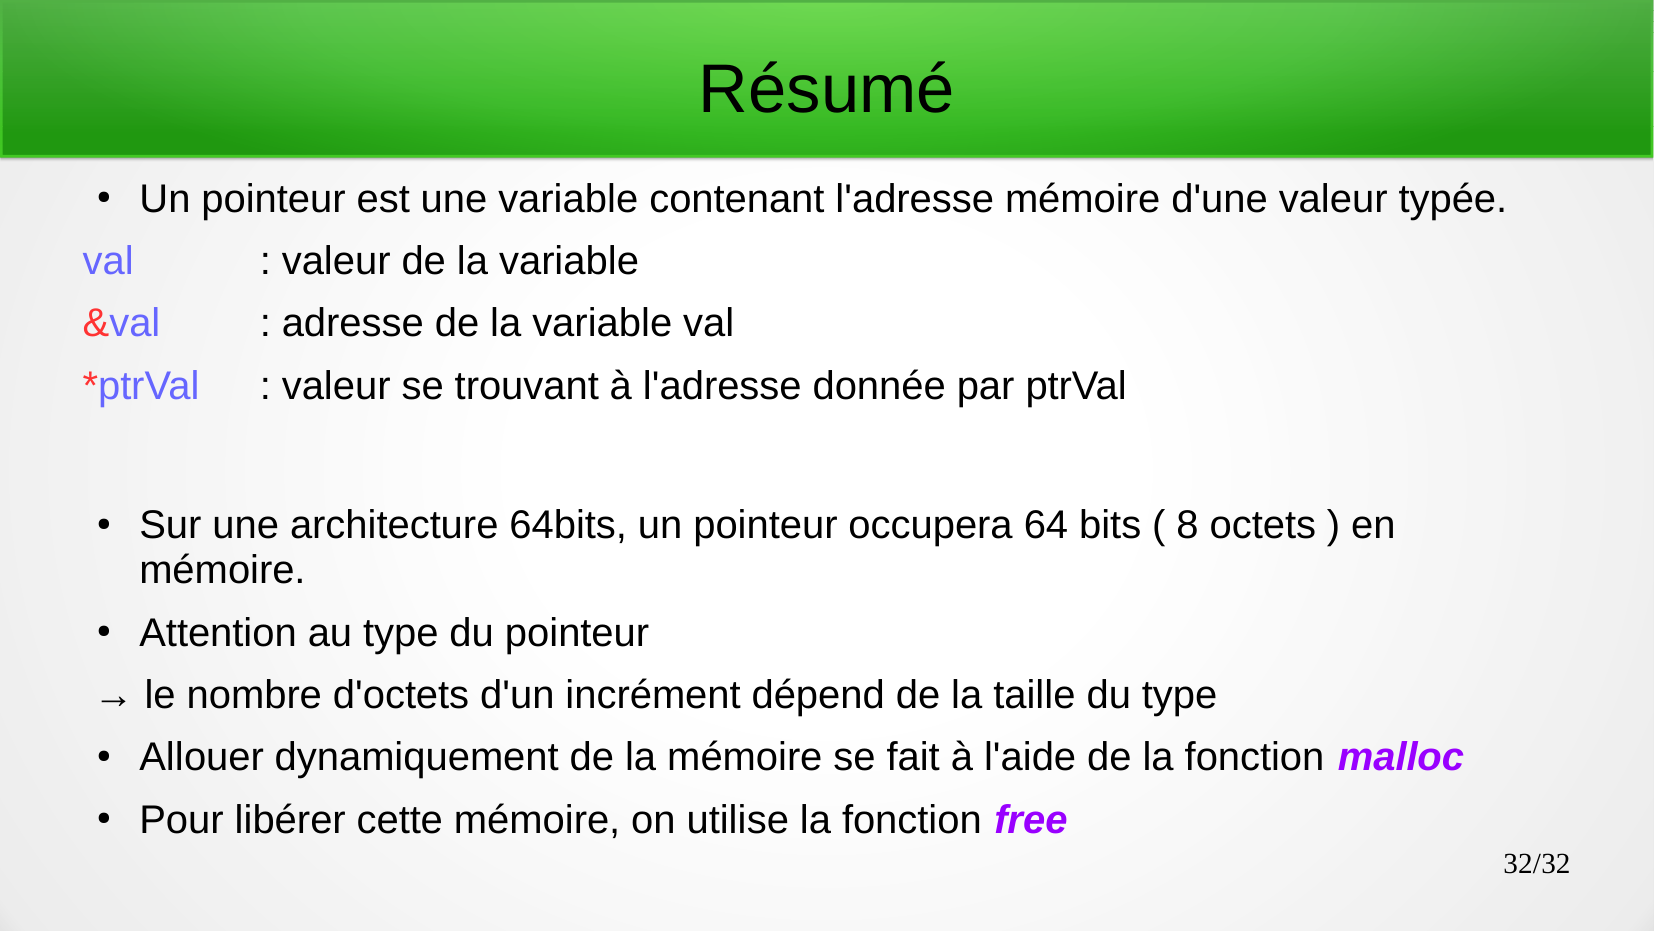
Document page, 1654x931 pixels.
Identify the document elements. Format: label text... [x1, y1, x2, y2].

list Un pointeur est une variable contenant l'adresse mémoire d'une valeur typée. val : valeur de la variable &val : adresse de la variable val *ptrVal : valeur se trouvant à l'adresse donnée par ptrVal Sur une architecture 64bits, un pointeur occupera 64 bits ( 8 octets ) en mémoire. Attention au type du pointeur → le nombre d'octets d'un incrément dépend de la taille du type Allouer dynamiquement de la mémoire se fait à l'aide de la fonction malloc Pour libérer cette mémoire, on utilise la fonction free [82, 175, 1571, 845]
title Résumé [82, 35, 1571, 142]
